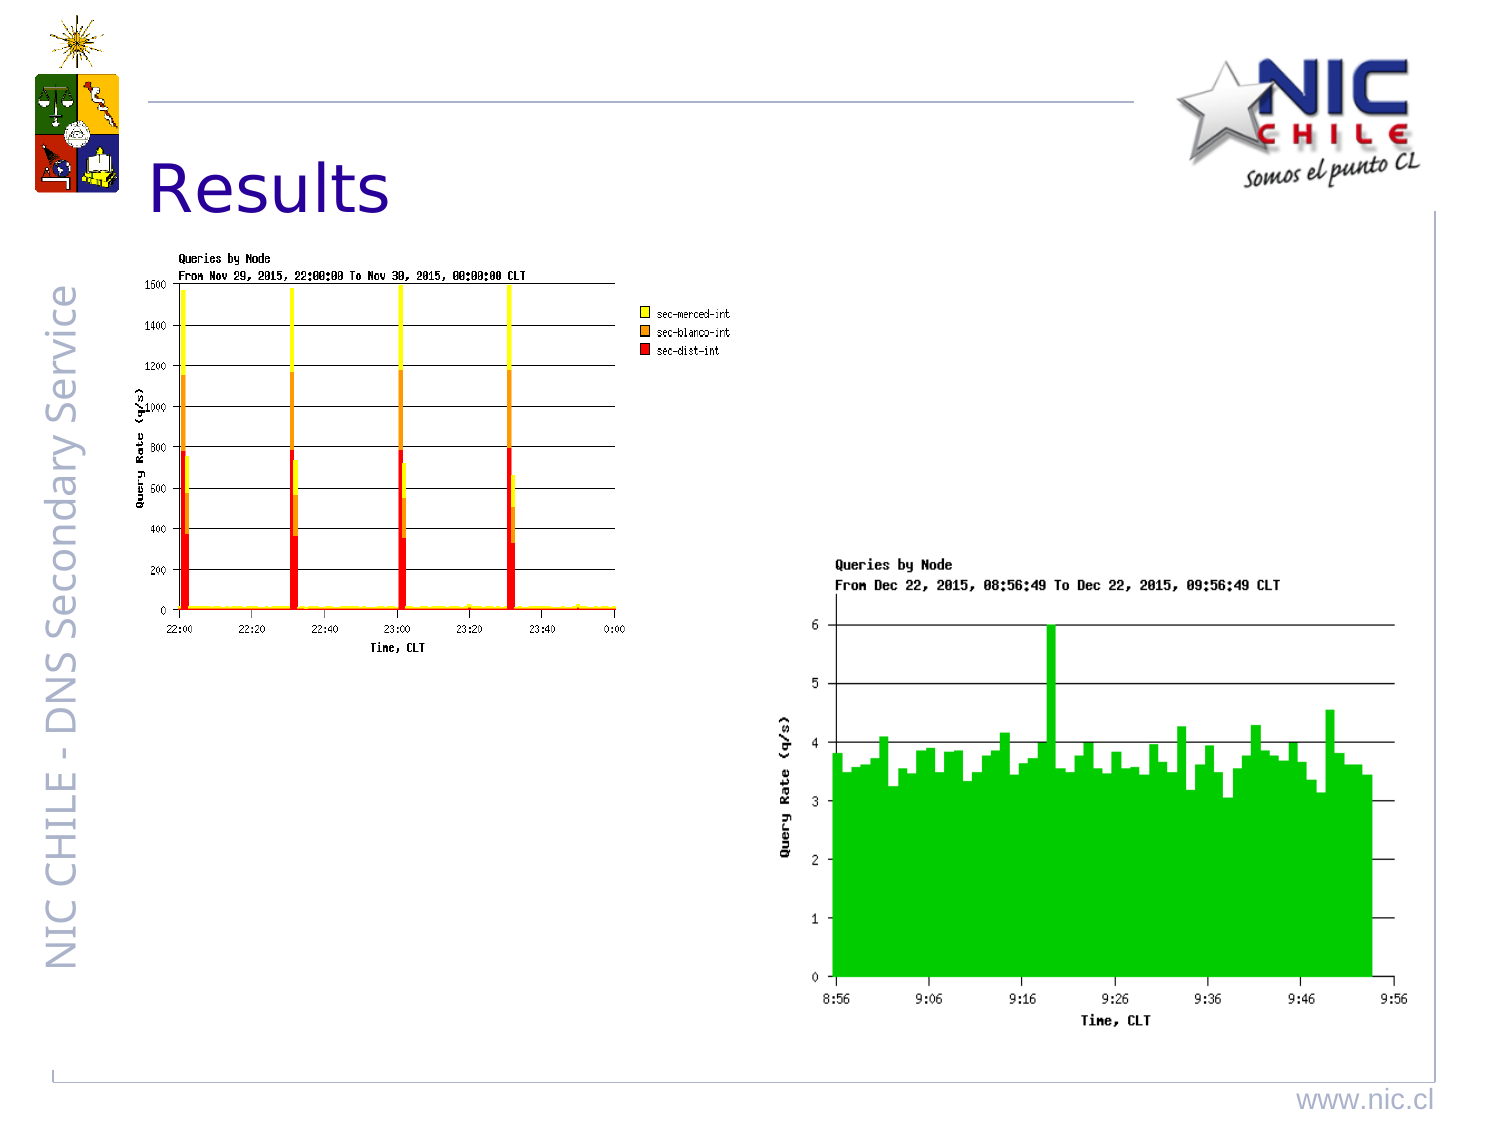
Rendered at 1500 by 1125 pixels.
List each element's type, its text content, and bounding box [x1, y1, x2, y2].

title Results [147, 113, 1353, 266]
picture [1134, 37, 1463, 211]
picture [30, 9, 124, 199]
picture [112, 224, 1426, 1051]
